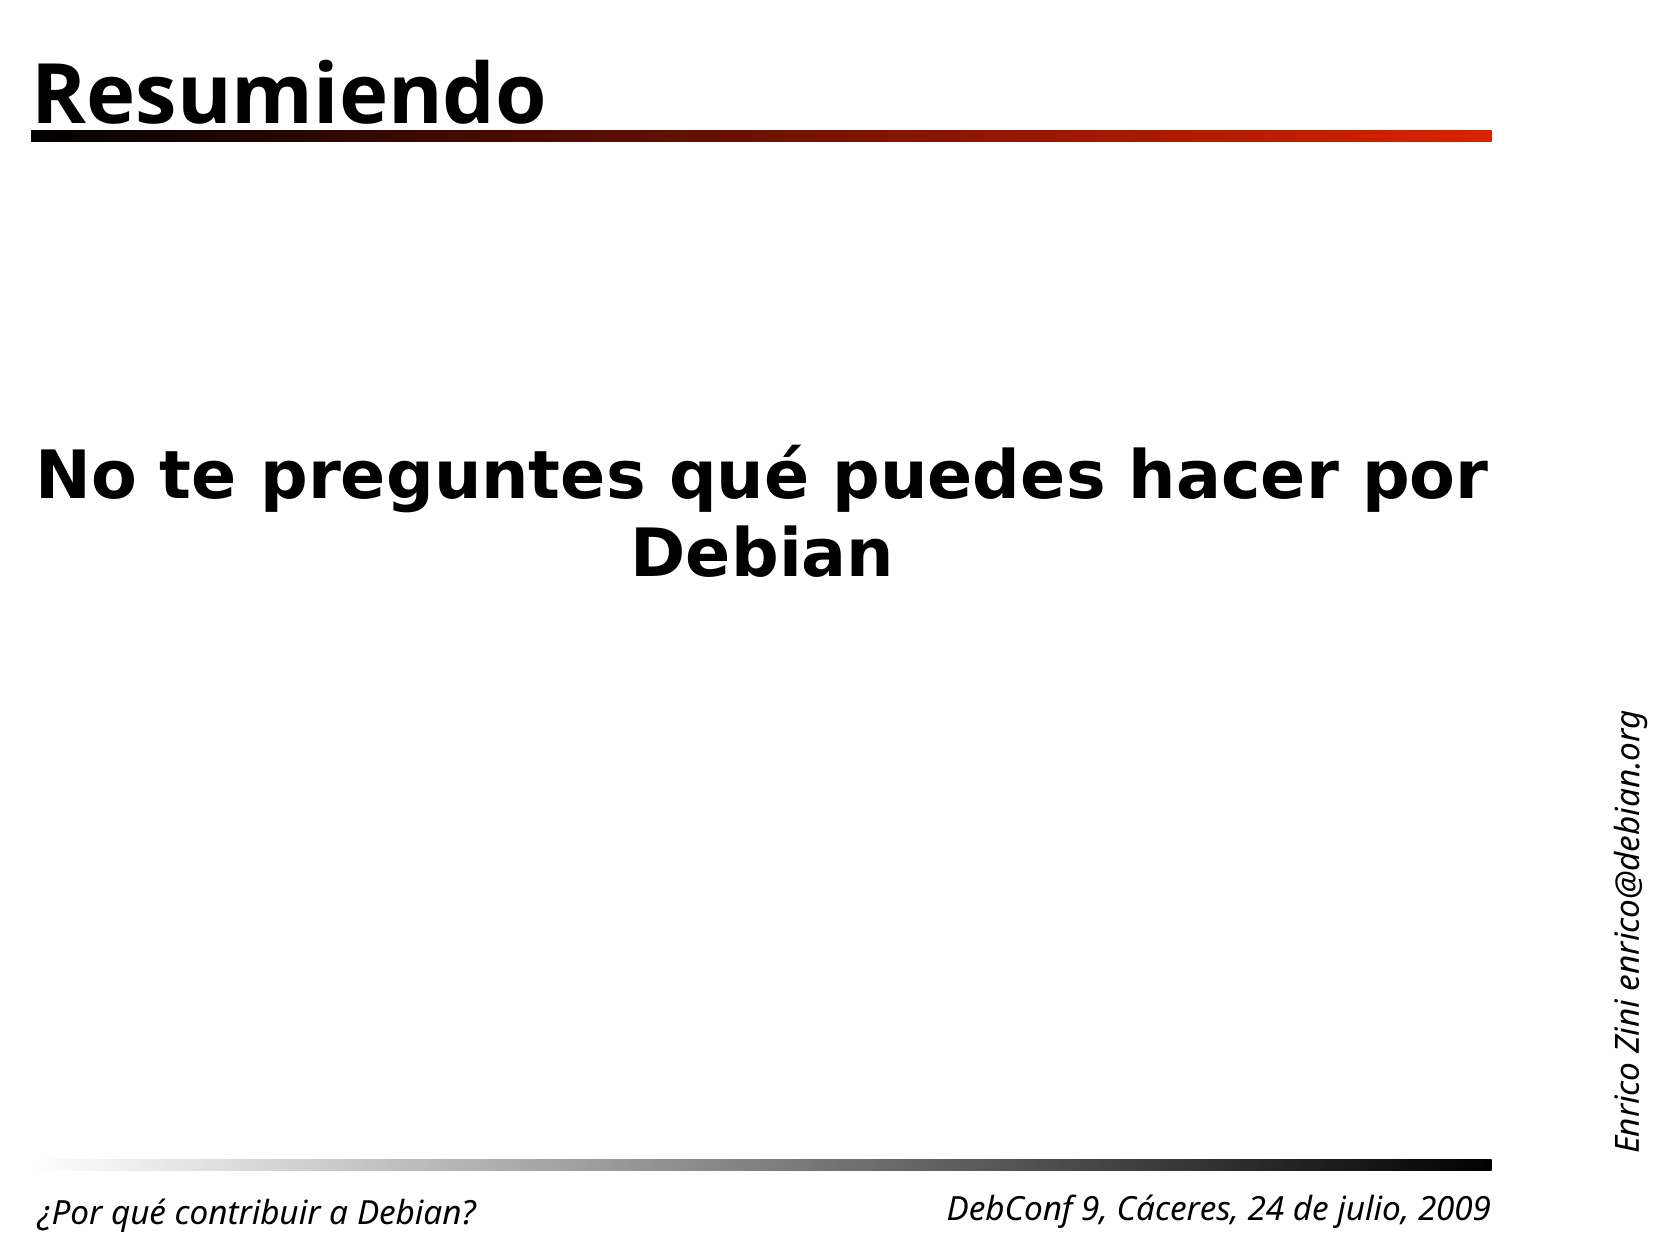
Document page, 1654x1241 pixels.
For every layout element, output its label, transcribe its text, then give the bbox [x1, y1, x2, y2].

text_box Resumiendo [31, 34, 1438, 168]
text_box No te preguntes qué puedes hacer por Debian [30, 436, 1495, 593]
